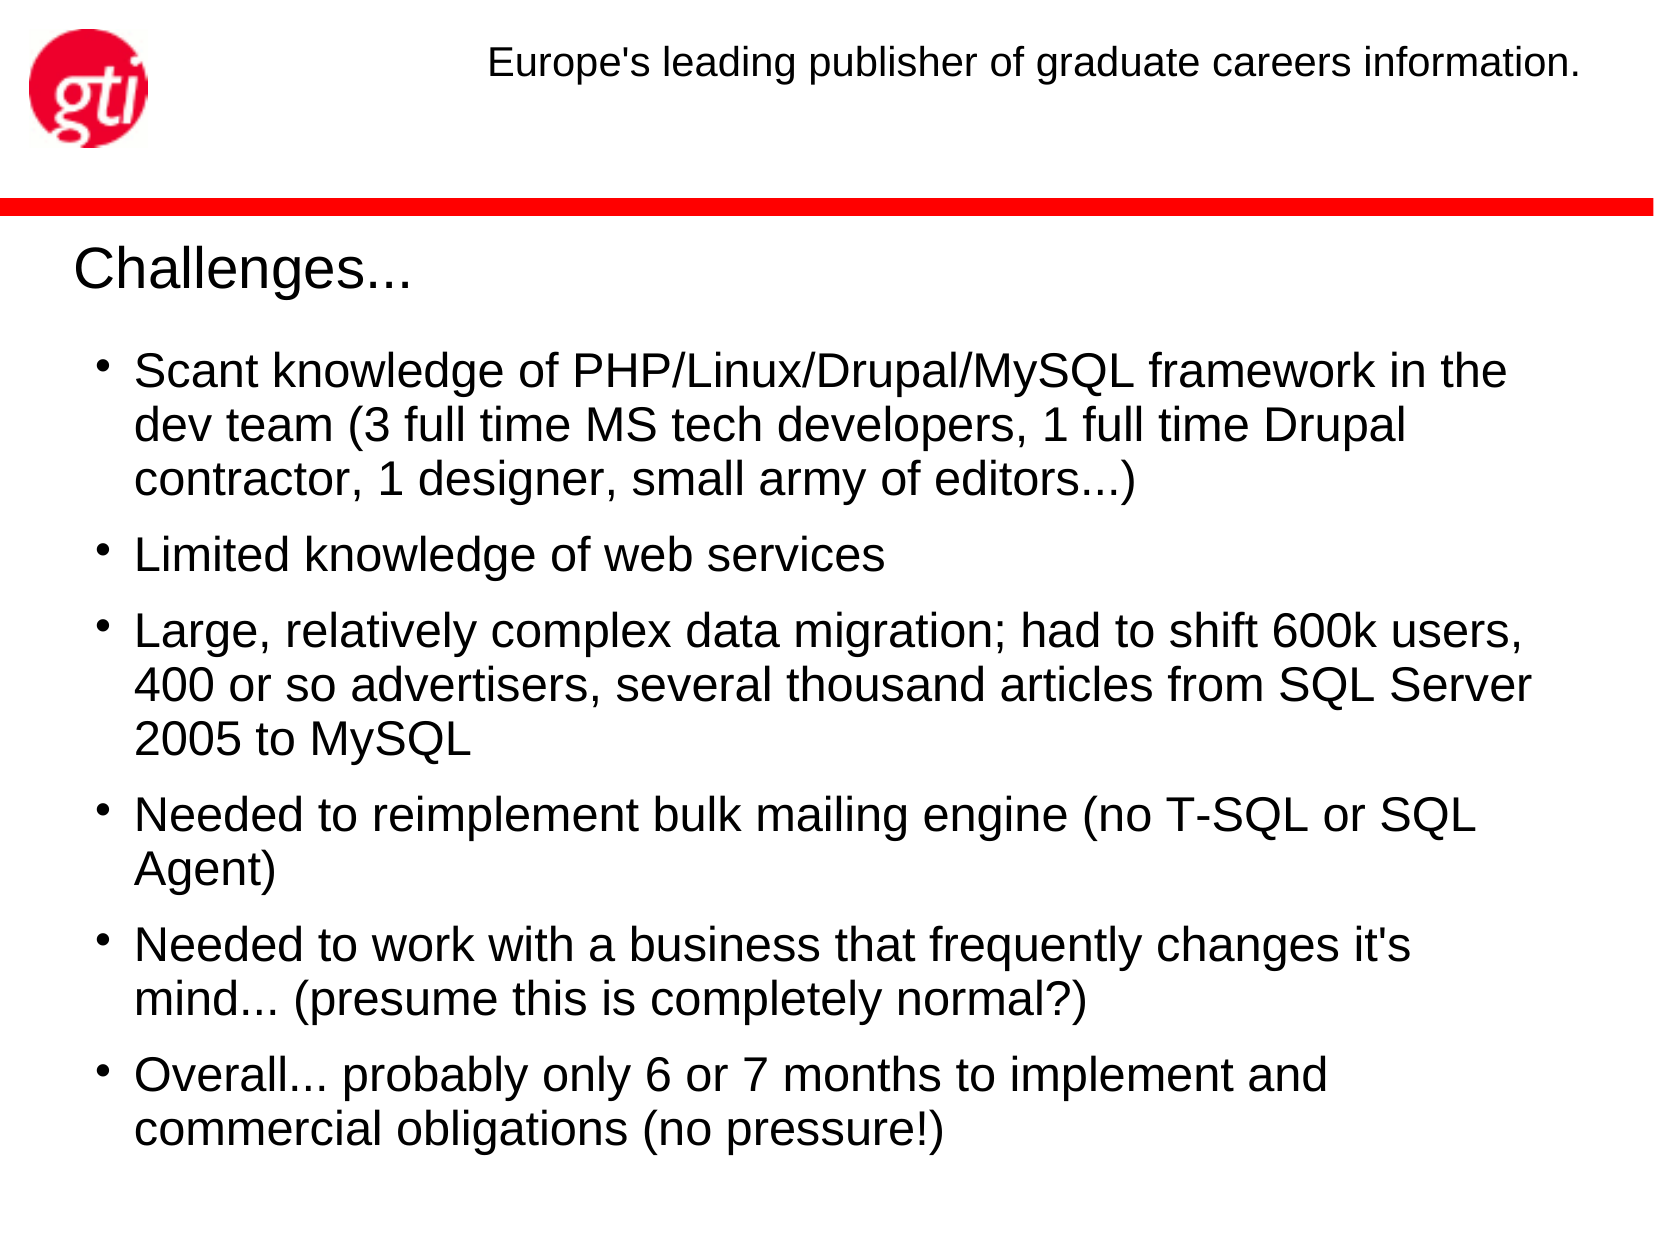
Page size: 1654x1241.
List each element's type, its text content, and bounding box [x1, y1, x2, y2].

picture [29, 29, 148, 148]
text_box Europe's leading publisher of graduate careers information. [472, 29, 1597, 91]
text_box Challenges... [59, 225, 406, 302]
list Scant knowledge of PHP/Linux/Drupal/MySQL framework in the dev team (3 full time MS tech developers, 1 full time Drupal contractor, 1 designer, small army of editors...) Limited knowledge of web services Large, relatively complex data migration; had to shift 600k users, 400 or so advertisers, several thousand articles from SQL Server 2005 to MySQL Needed to reimplement bulk mailing engine (no T-SQL or SQL Agent) Needed to work with a business that frequently changes it's mind... (presume this is completely normal?) Overall... probably only 6 or 7 months to implement and commercial obligations (no pressure!) [82, 339, 1571, 1158]
